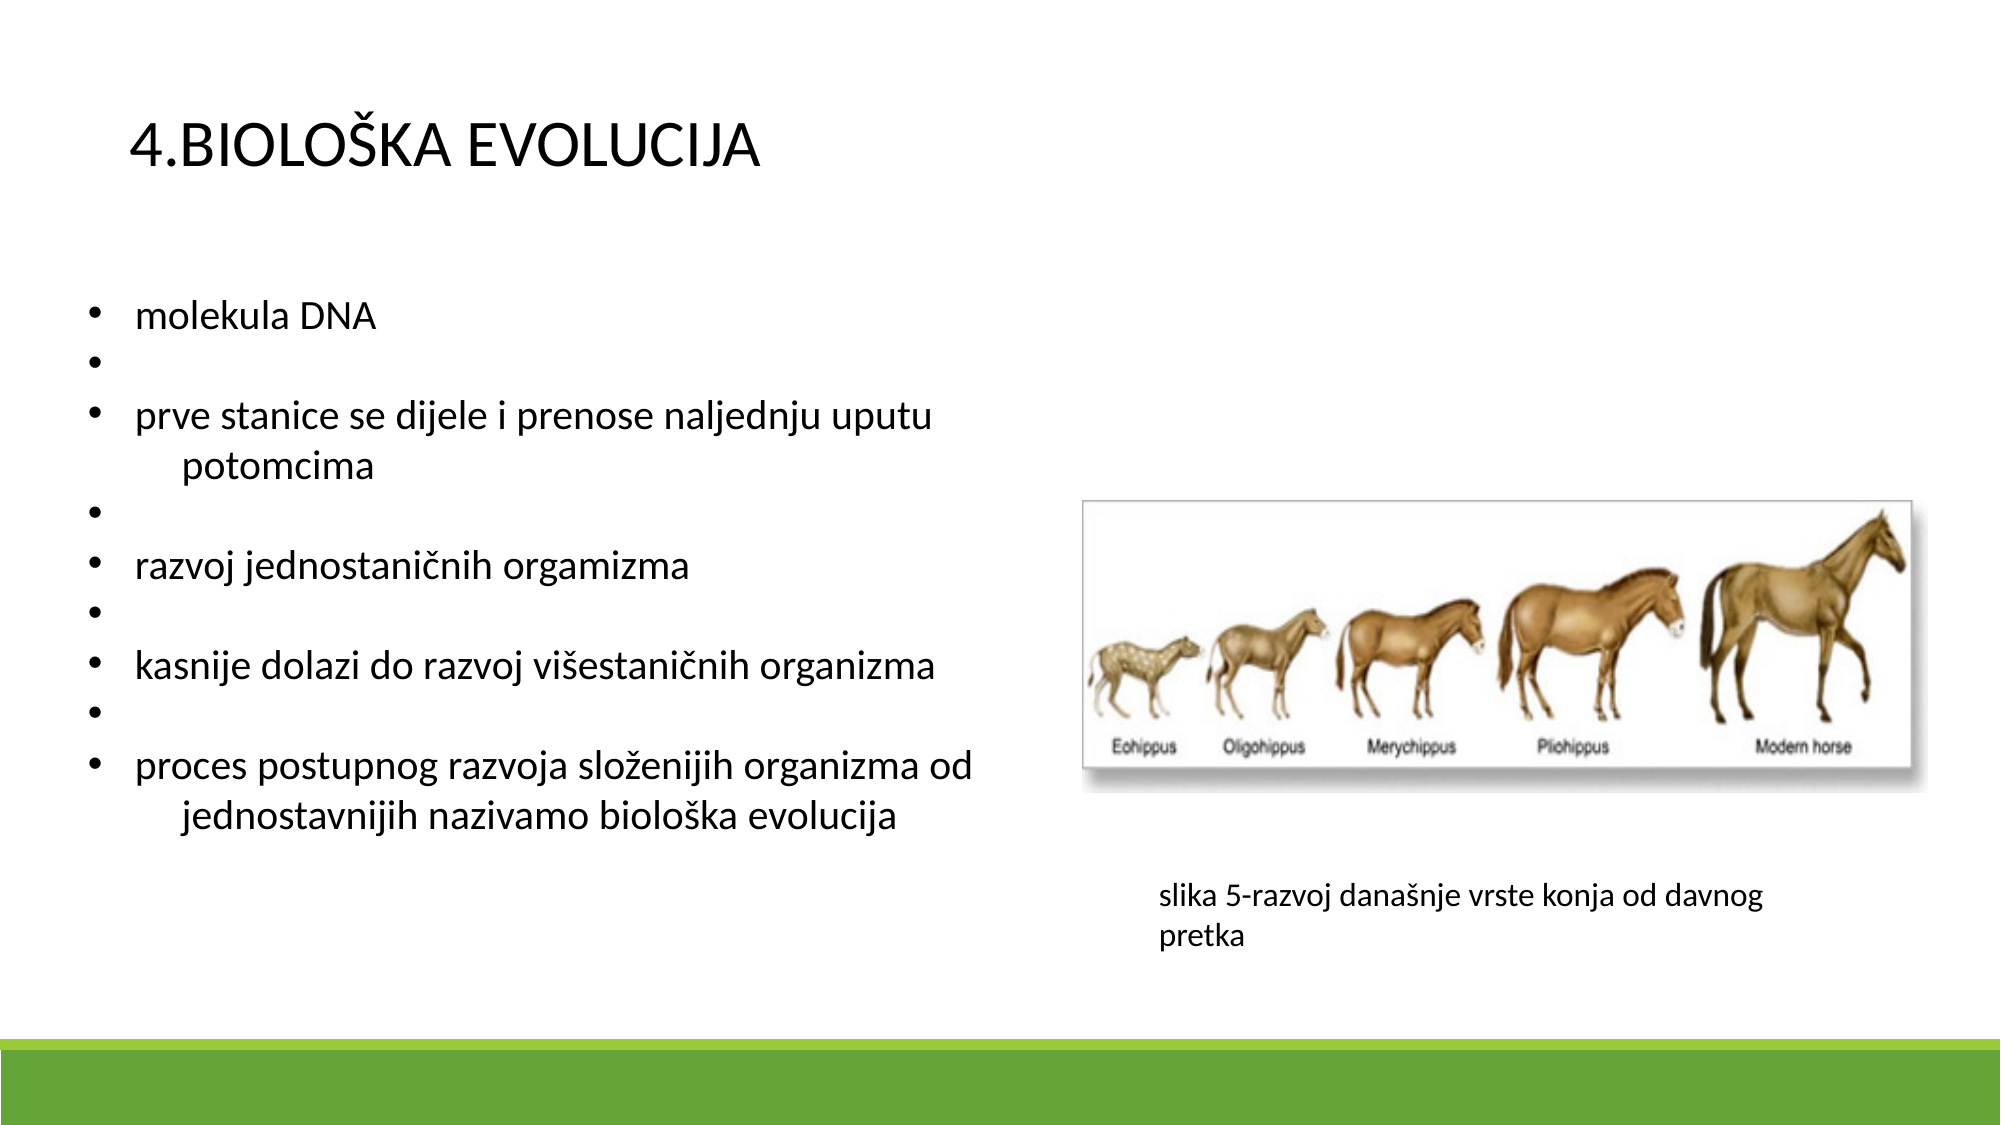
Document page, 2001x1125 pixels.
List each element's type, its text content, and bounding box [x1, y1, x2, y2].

text_box molekula DNA prve stanice se dijele i prenose naljednju uputu potomcima razvoj jednostaničnih orgamizma kasnije dolazi do razvoj višestaničnih organizma proces postupnog razvoja složenijih organizma od jednostavnijih nazivamo biološka evolucija [72, 279, 1079, 851]
text_box slika 5-razvoj današnje vrste konja od davnog pretka [1143, 865, 1865, 962]
text_box 4.BIOLOŠKA EVOLUCIJA [114, 92, 1037, 189]
picture [1082, 500, 1928, 793]
